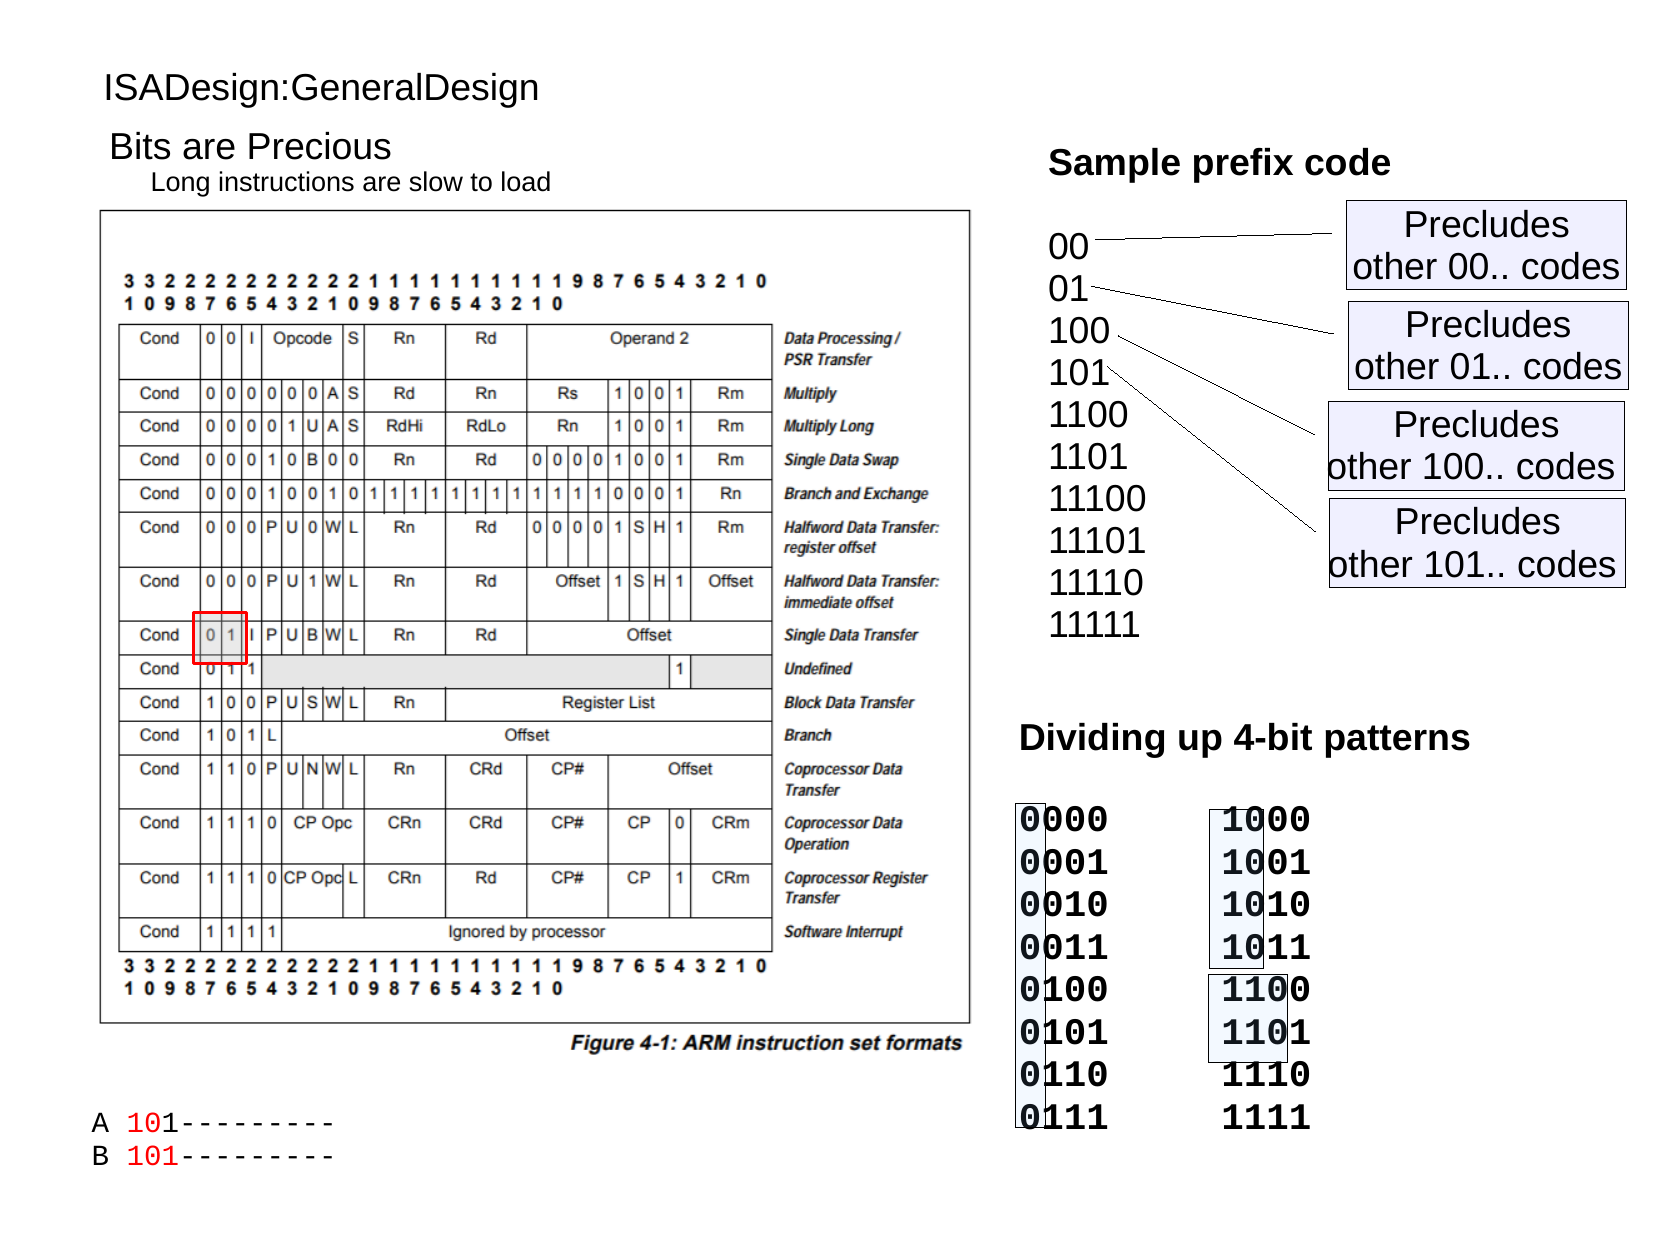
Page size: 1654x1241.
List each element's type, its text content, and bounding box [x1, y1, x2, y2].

text_box Sample prefix code 00 01 100 101 1100 1101 11100 11101 11110 11111 [1033, 133, 1407, 655]
picture [86, 200, 1004, 1060]
text_box ISADesign:GeneralDesign [88, 59, 555, 116]
text_box [1015, 803, 1046, 1128]
text_box Bits are Precious [94, 118, 408, 176]
text_box Long instructions are slow to load [135, 159, 566, 200]
text_box Precludes other 01.. codes [1348, 301, 1629, 390]
text_box Precludes other 00.. codes [1346, 201, 1627, 289]
text_box Dividing up 4-bit patterns 0000 1000 0001 1001 0010 1010 0011 1011 0100 1100 0101 1101 0110 1110 0111 1111 [1003, 708, 1486, 1150]
text_box A 101--------- B 101--------- [76, 1100, 352, 1179]
text_box [1208, 974, 1288, 1063]
text_box [193, 612, 247, 664]
text_box Precludes other 100.. codes [1329, 402, 1624, 490]
text_box [1209, 809, 1264, 969]
text_box Precludes other 101.. codes [1330, 499, 1625, 587]
